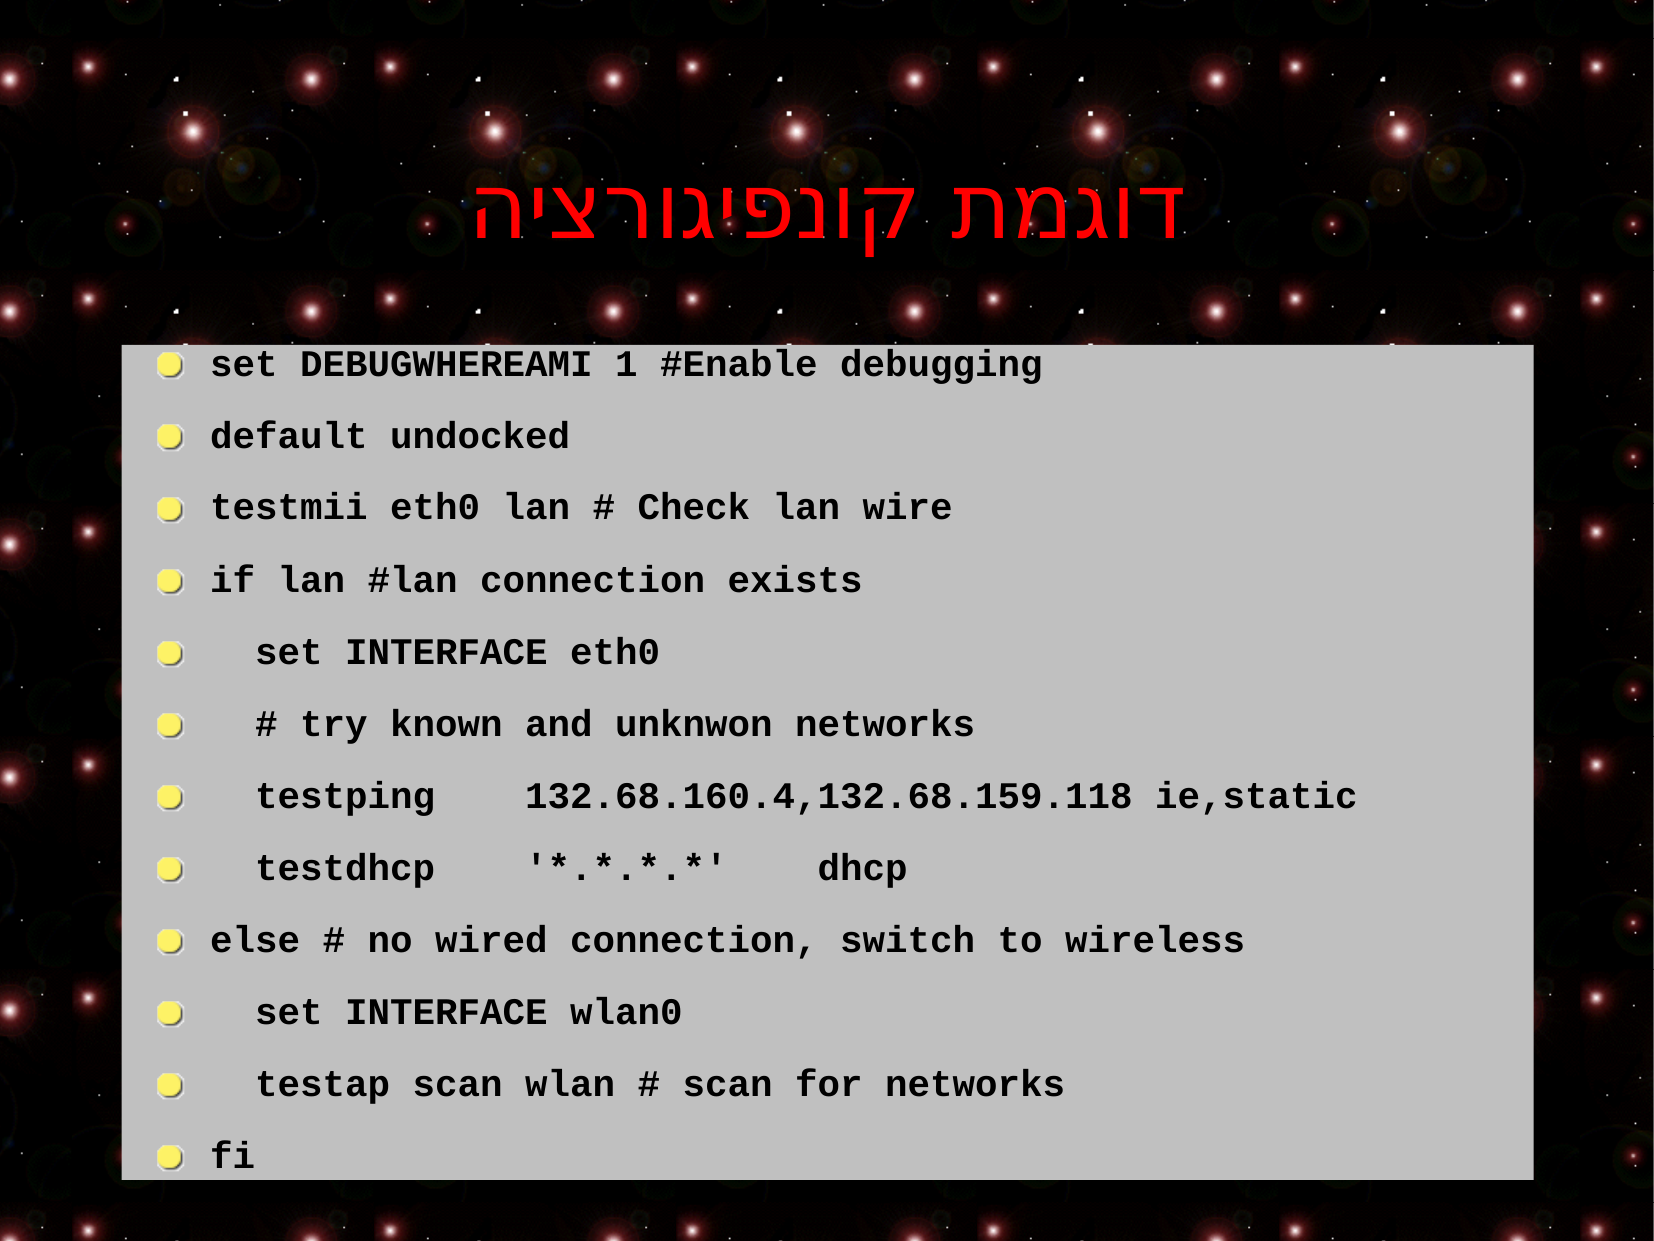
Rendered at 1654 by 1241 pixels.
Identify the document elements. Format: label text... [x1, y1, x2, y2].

list set DEBUGWHEREAMI 1 #Enable debugging default undocked testmii eth0 lan # Check lan wire if lan #lan connection exists set INTERFACE eth0 # try known and unknwon networks testping 132.68.160.4,132.68.159.118 ie,static testdhcp '*.*.*.*' dhcp else # no wired connection, switch to wireless set INTERFACE wlan0 testap scan wlan # scan for networks fi [121, 344, 1534, 1180]
picture [0, 0, 1654, 1241]
title דוגמת קונפיגורציה [121, 102, 1534, 311]
